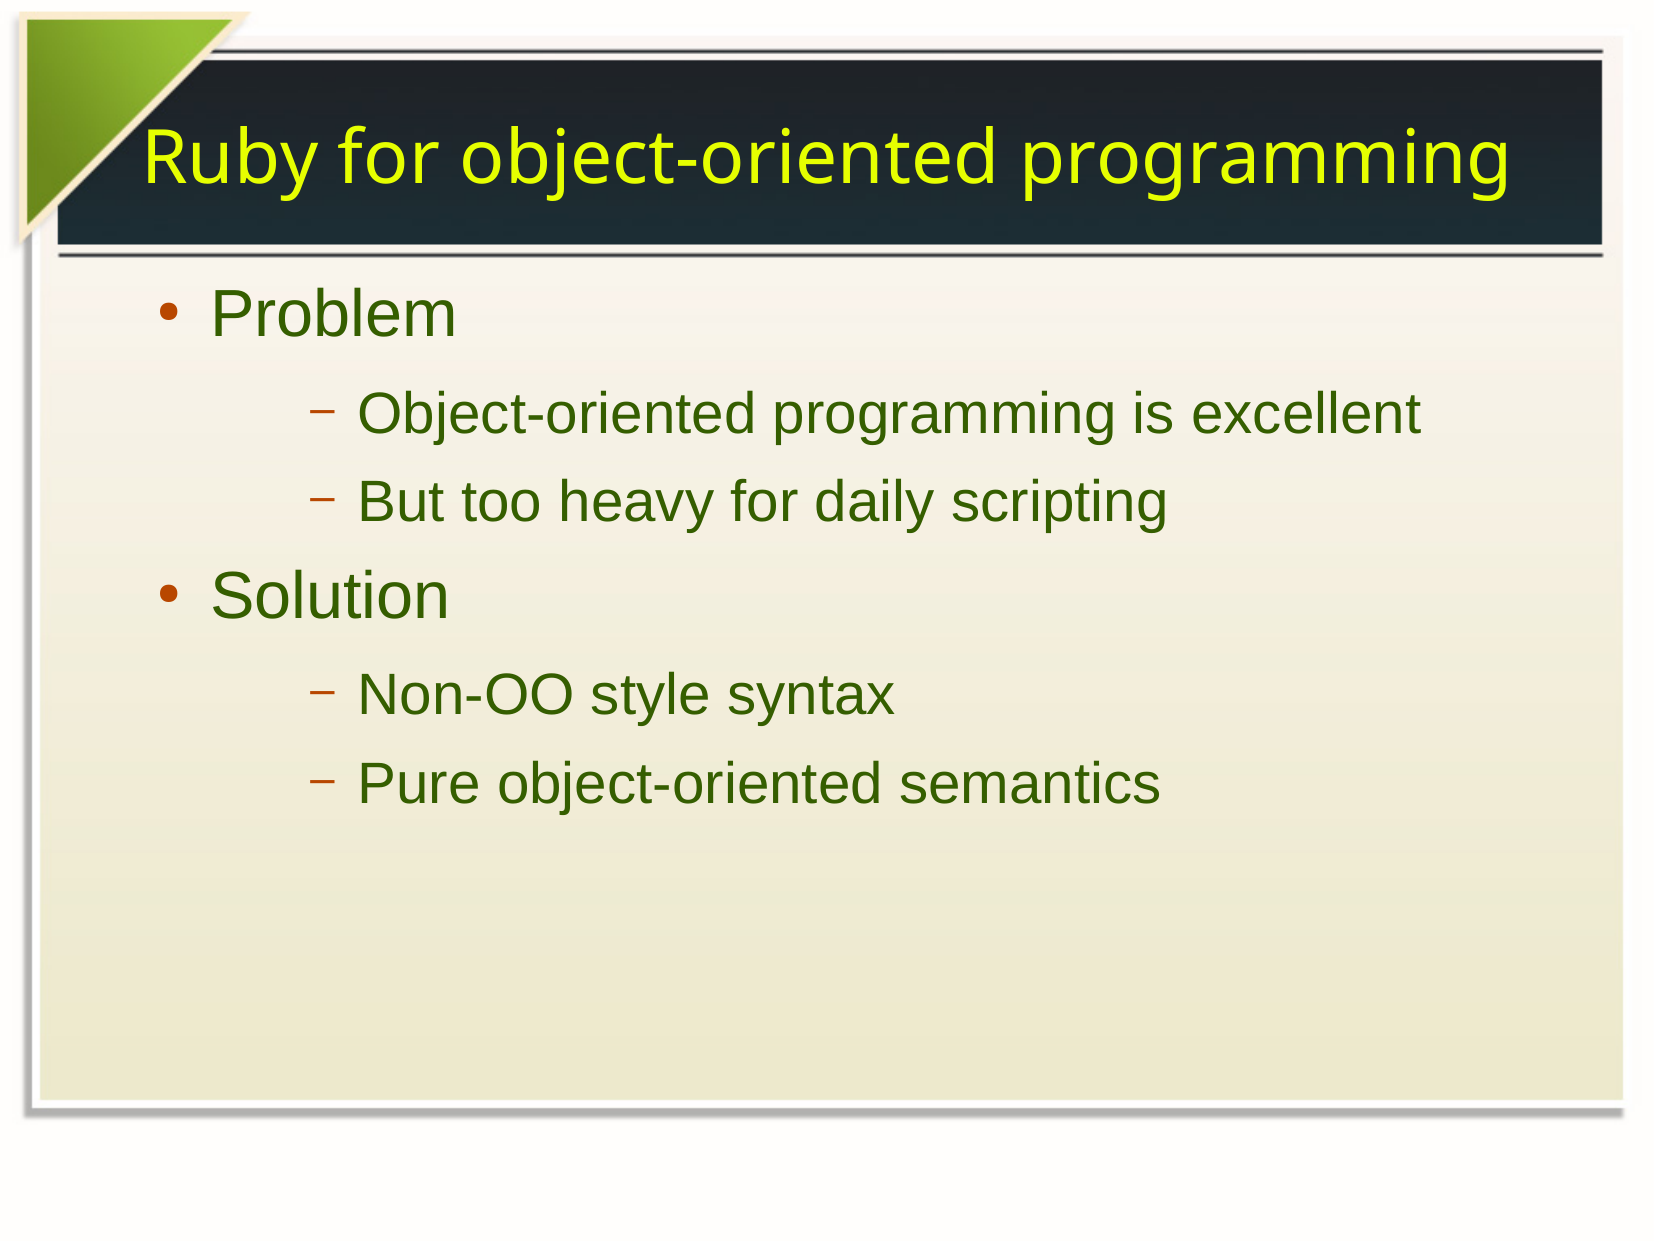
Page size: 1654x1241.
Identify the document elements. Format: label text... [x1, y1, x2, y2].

picture [0, 0, 1654, 1241]
list Problem Object-oriented programming is excellent But too heavy for daily scripting Solution Non-OO style syntax Pure object-oriented semantics [121, 276, 1534, 1087]
title Ruby for object-oriented programming [121, 73, 1534, 237]
